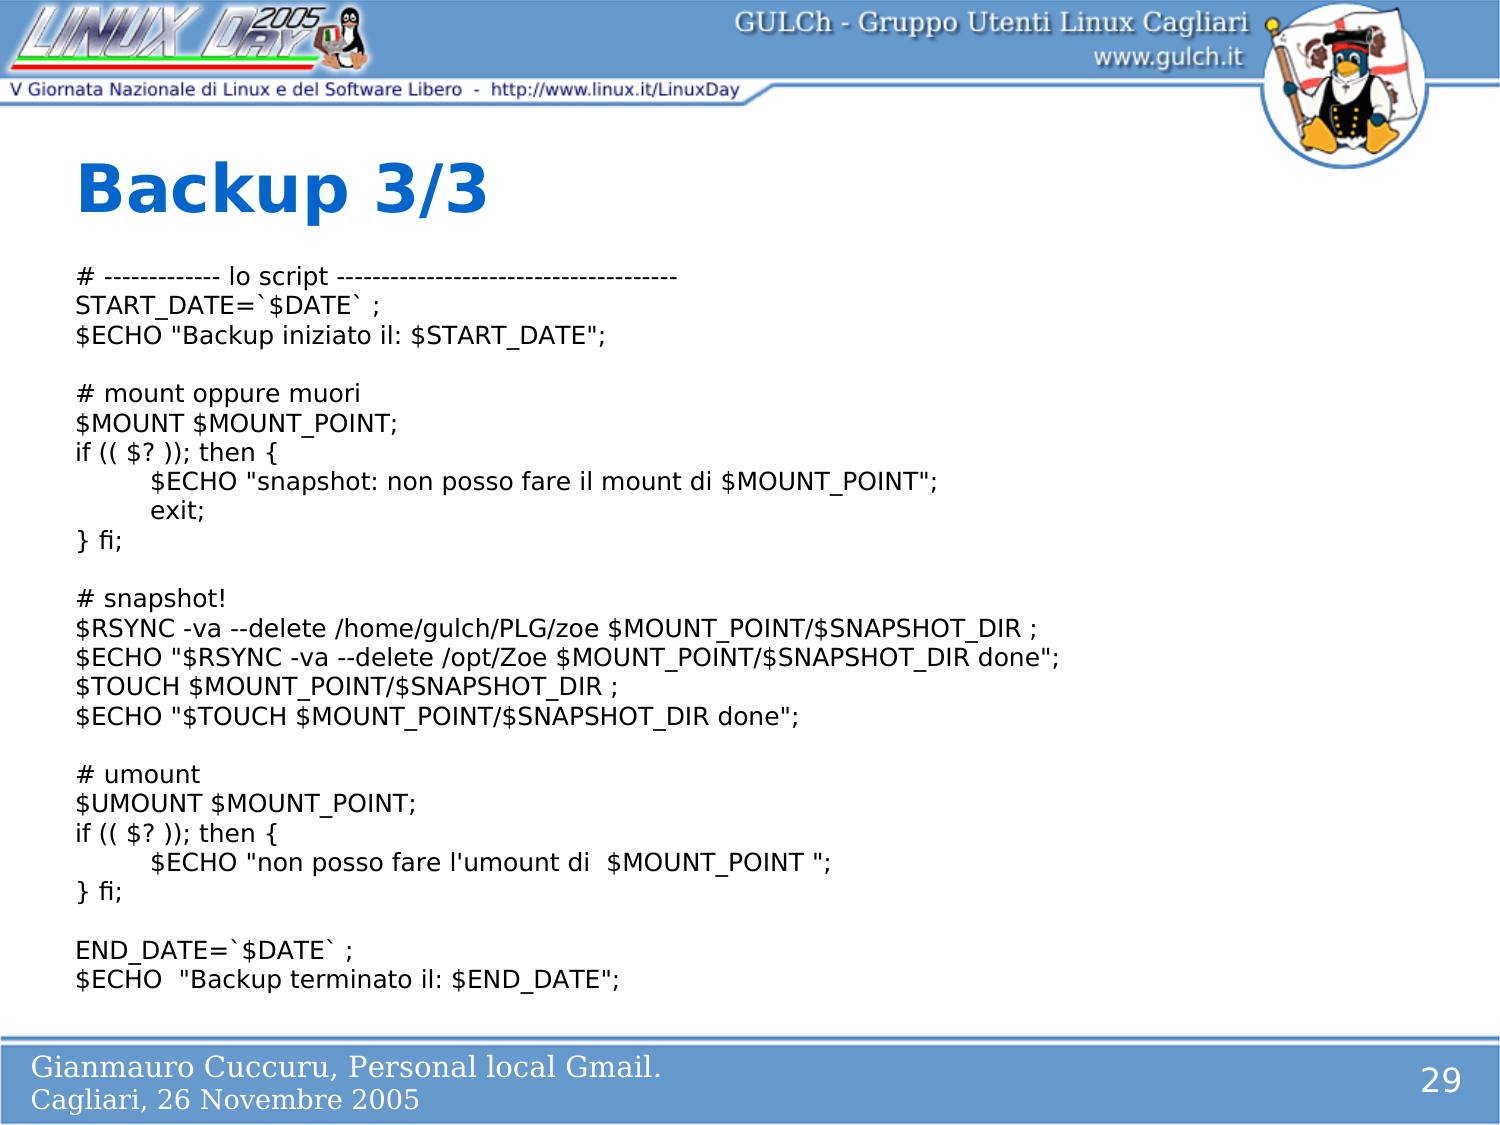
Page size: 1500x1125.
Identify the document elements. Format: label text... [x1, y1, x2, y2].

text_box Backup 3/3 [75, 149, 492, 228]
picture [0, 0, 1500, 1125]
text_box # ------------- lo script -------------------------------------- START_DATE=`$DATE` ; $ECHO "Backup iniziato il: $START_DATE"; # mount oppure muori $MOUNT $MOUNT_POINT; if (( $? )); then { $ECHO "snapshot: non posso fare il mount di $MOUNT_POINT"; exit; } fi; # snapshot! $RSYNC -va --delete /home/gulch/PLG/zoe $MOUNT_POINT/$SNAPSHOT_DIR ; $ECHO "$RSYNC -va --delete /opt/Zoe $MOUNT_POINT/$SNAPSHOT_DIR done"; $TOUCH $MOUNT_POINT/$SNAPSHOT_DIR ; $ECHO "$TOUCH $MOUNT_POINT/$SNAPSHOT_DIR done"; # umount $UMOUNT $MOUNT_POINT; if (( $? )); then { $ECHO "non posso fare l'umount di $MOUNT_POINT "; } fi; END_DATE=`$DATE` ; $ECHO "Backup terminato il: $END_DATE"; [75, 262, 1426, 1025]
